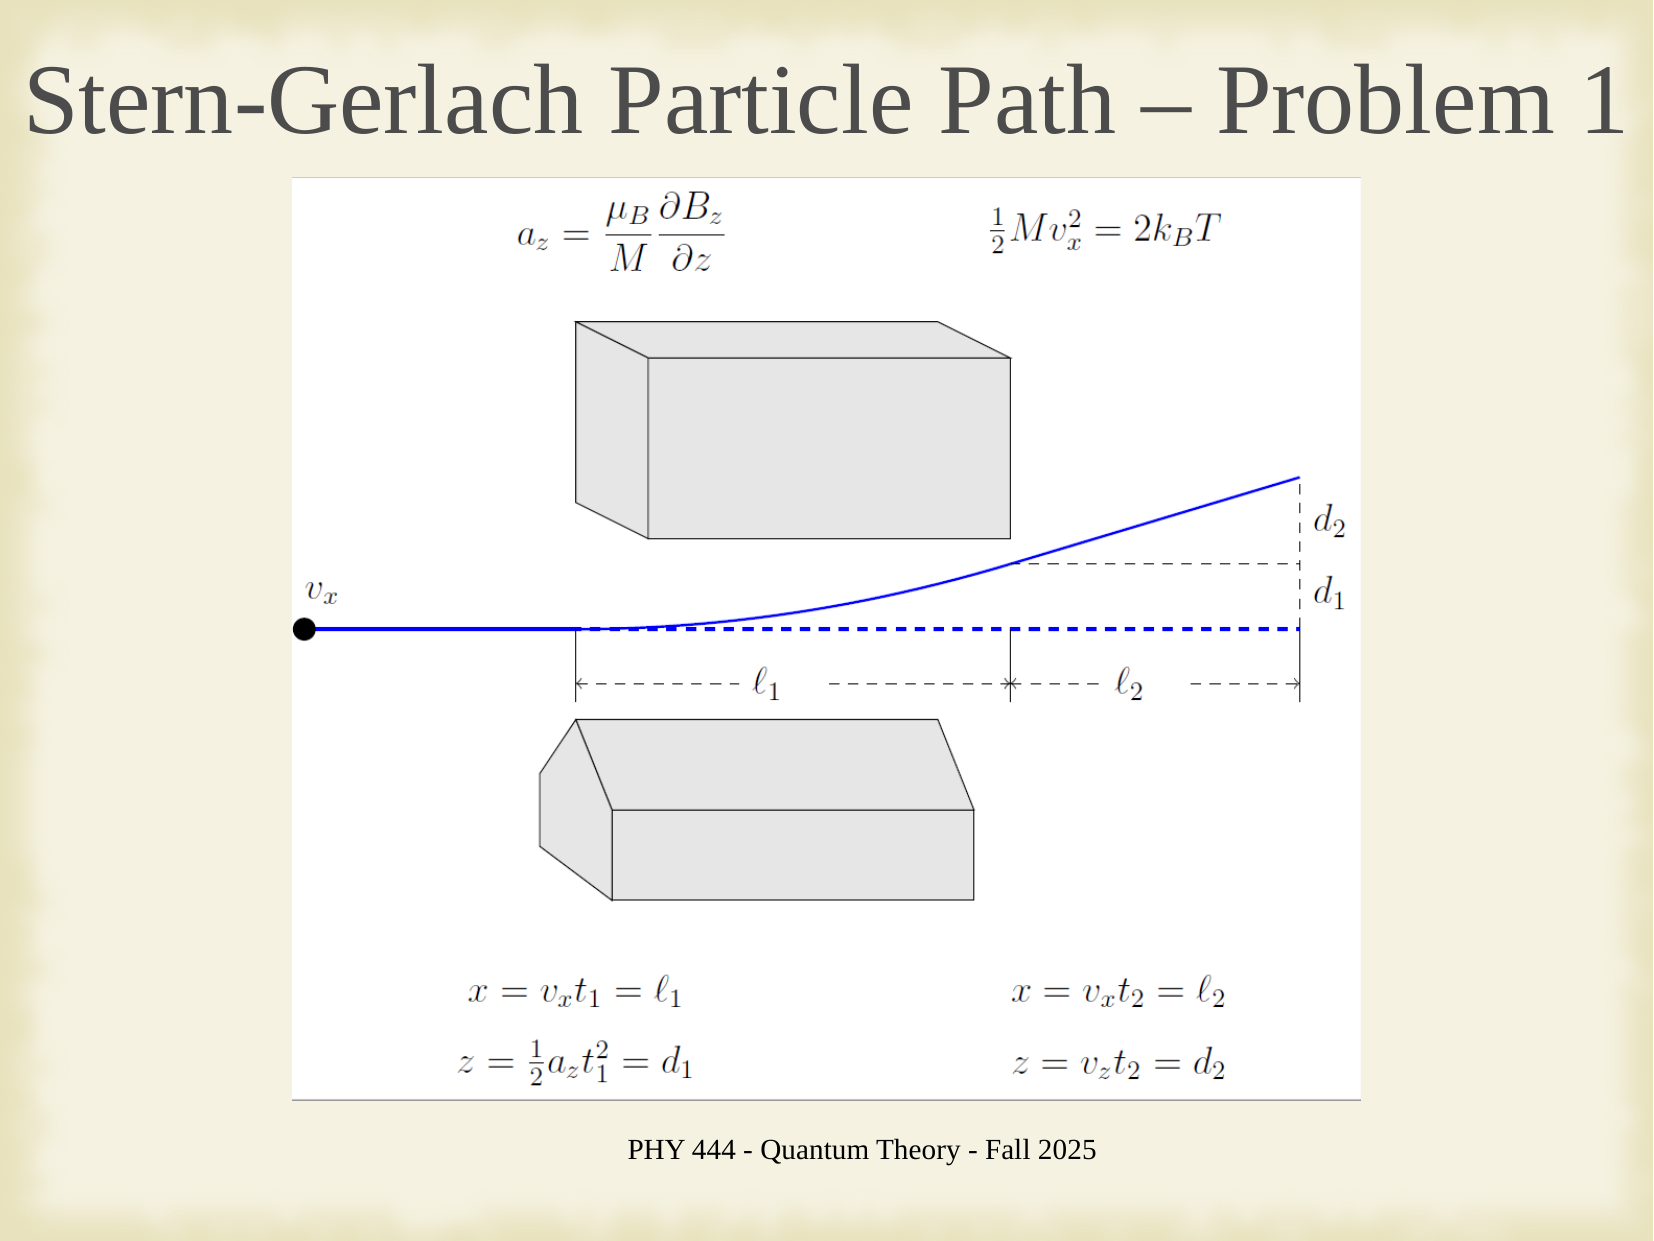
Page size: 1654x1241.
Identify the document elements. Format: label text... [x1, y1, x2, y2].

text_box Stern-Gerlach Particle Path – Problem 1 [5, 0, 1650, 197]
picture [292, 197, 1361, 1101]
text_box PHY 444 - Quantum Theory - Fall 2025 [412, 1130, 1313, 1216]
